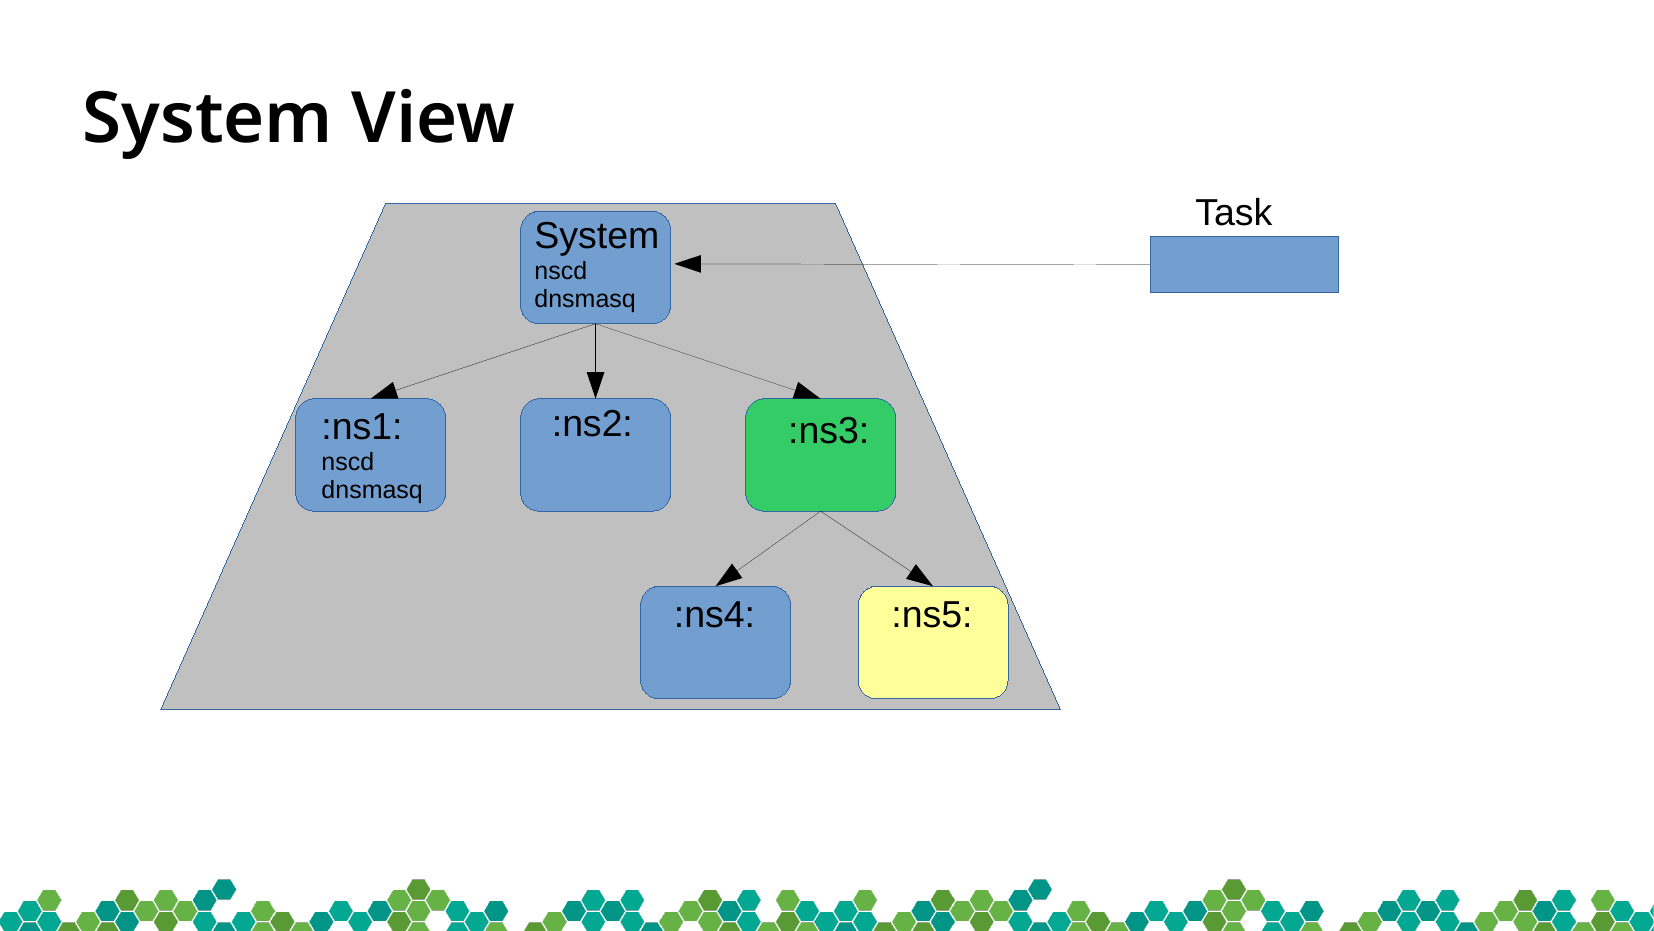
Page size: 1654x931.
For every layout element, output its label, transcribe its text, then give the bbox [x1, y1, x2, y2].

text_box :ns4: [659, 586, 771, 644]
text_box [160, 203, 1061, 710]
picture [0, 871, 1654, 931]
text_box :ns1: nscd dnsmasq [306, 398, 439, 512]
text_box :ns5: [876, 585, 988, 643]
text_box [1150, 236, 1339, 293]
text_box System nscd dnsmasq [519, 207, 675, 321]
title System View [82, 37, 1571, 193]
text_box :ns2: [537, 394, 649, 452]
text_box Task [1180, 184, 1288, 241]
text_box :ns3: [773, 401, 885, 459]
